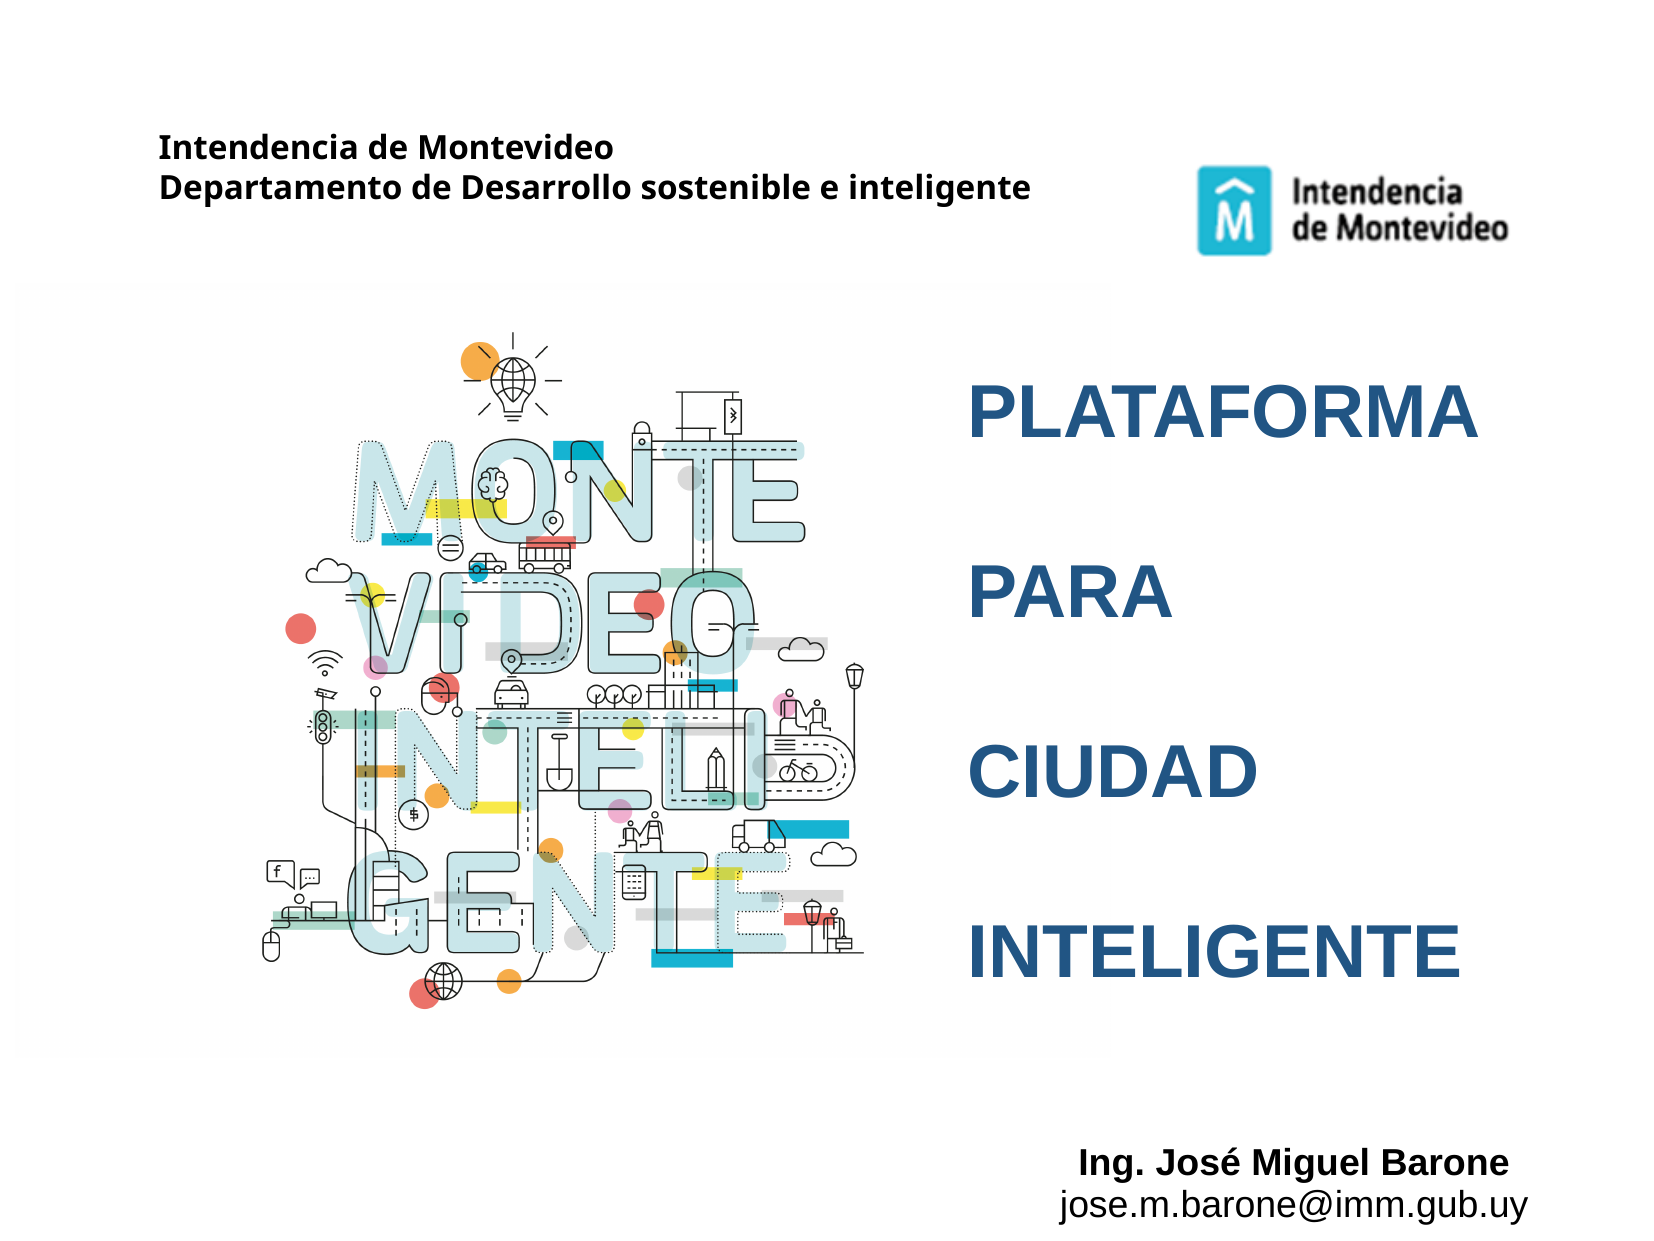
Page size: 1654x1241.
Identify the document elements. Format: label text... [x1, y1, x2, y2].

text_box PLATAFORMA PARA CIUDAD INTELIGENTE [952, 281, 1631, 985]
picture [1148, 118, 1543, 281]
text_box Intendencia de Montevideo Departamento de Desarrollo sostenible e inteligente [143, 118, 1048, 214]
text_box Ing. José Miguel Barone jose.m.barone@imm.gub.uy [1045, 1133, 1636, 1233]
picture [15, 283, 1111, 1058]
